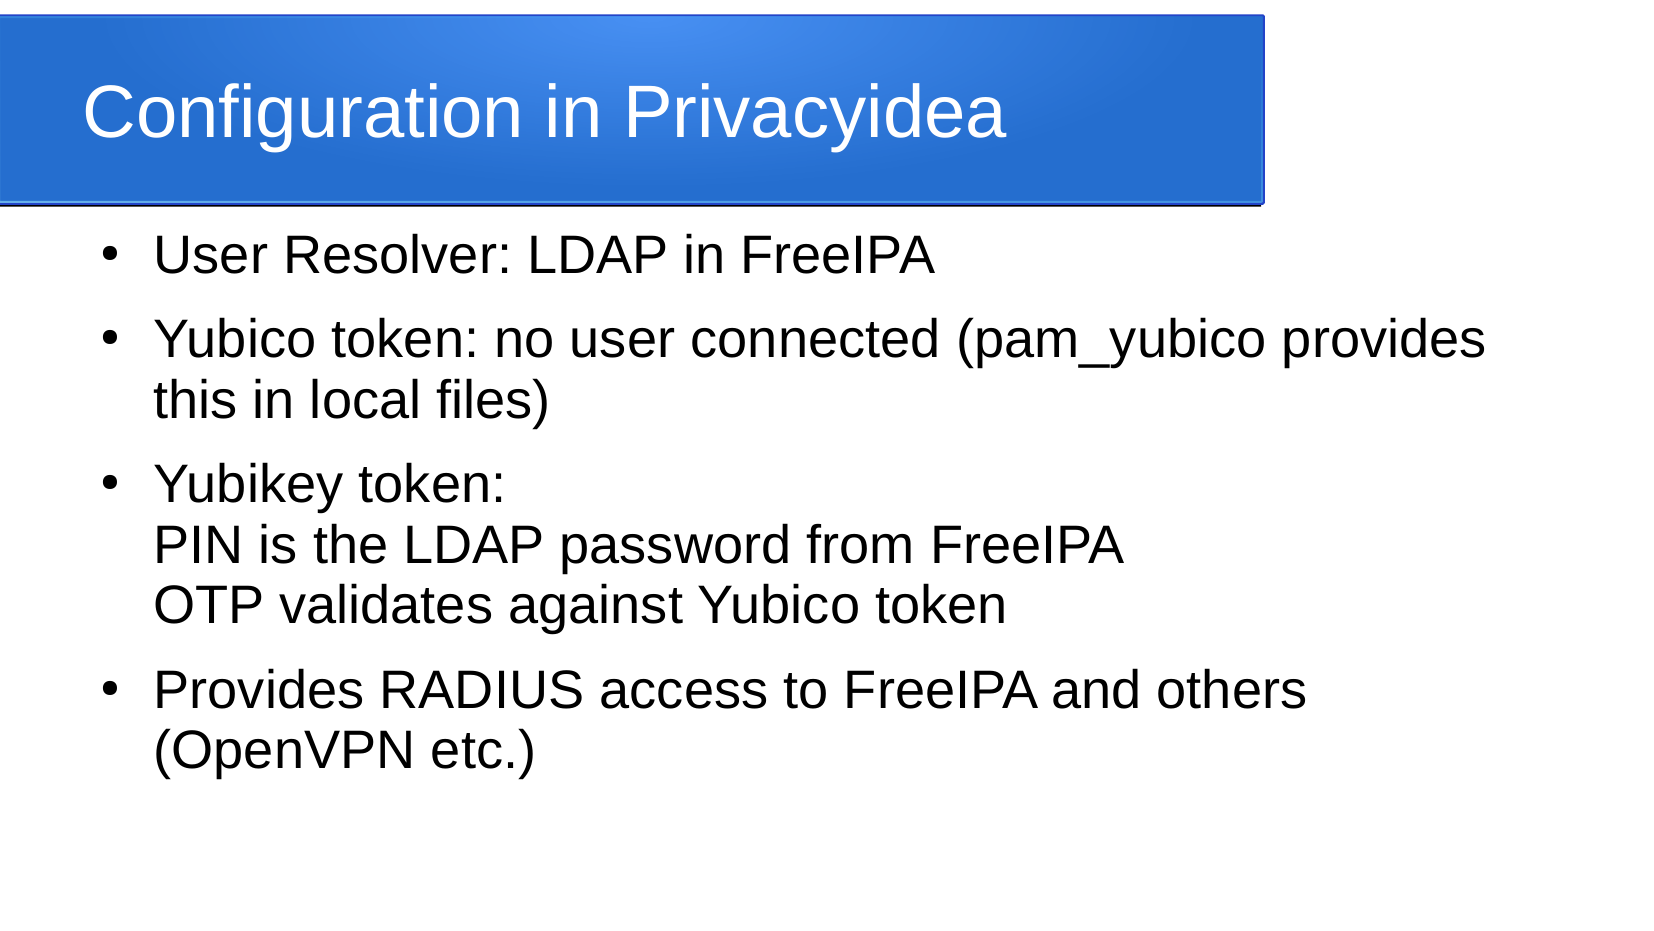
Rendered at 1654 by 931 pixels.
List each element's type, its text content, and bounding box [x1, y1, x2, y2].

title Configuration in Privacyidea [82, 35, 1235, 189]
list User Resolver: LDAP in FreeIPA Yubico token: no user connected (pam_yubico provides this in local files) Yubikey token: PIN is the LDAP password from FreeIPA OTP validates against Yubico token Provides RADIUS access to FreeIPA and others (OpenVPN etc.) [82, 224, 1571, 863]
